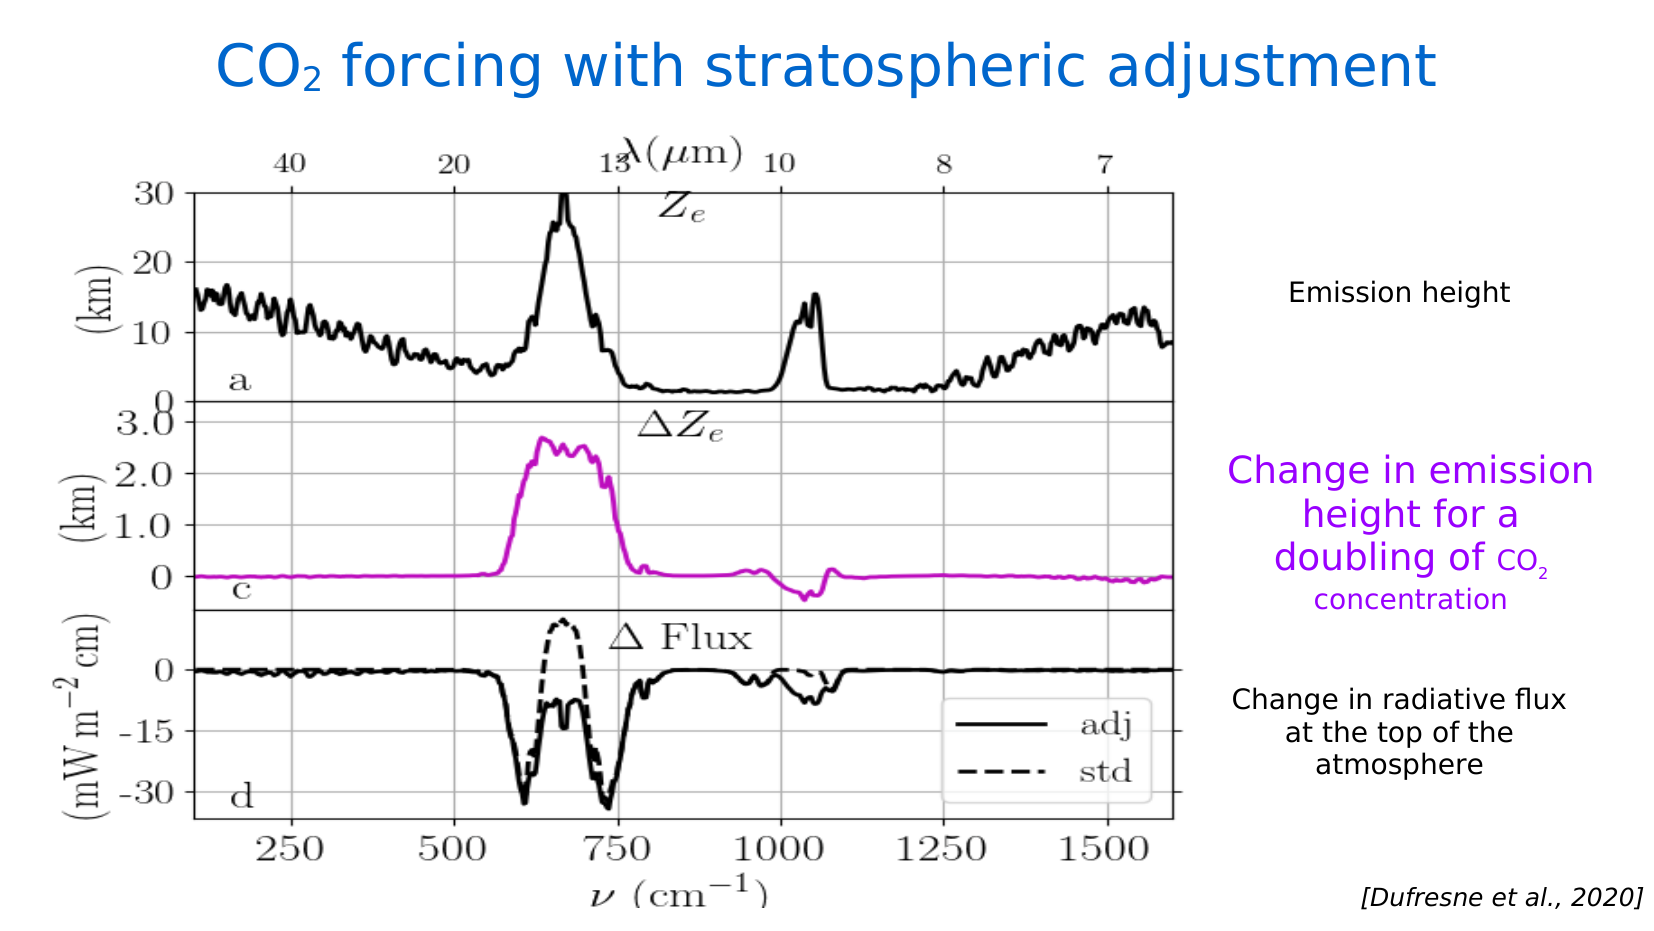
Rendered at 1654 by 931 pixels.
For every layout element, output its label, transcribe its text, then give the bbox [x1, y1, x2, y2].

text_box [Dufresne et al., 2020] [1150, 875, 1654, 929]
picture [35, 125, 1299, 908]
text_box Change in emission height for a doubling of CO2 concentration [1203, 441, 1619, 624]
text_box Change in radiative flux at the top of the atmosphere [1203, 676, 1596, 819]
text_box CO2 forcing with stratospheric adjustment [0, 8, 1654, 125]
text_box Emission height [1203, 268, 1596, 317]
